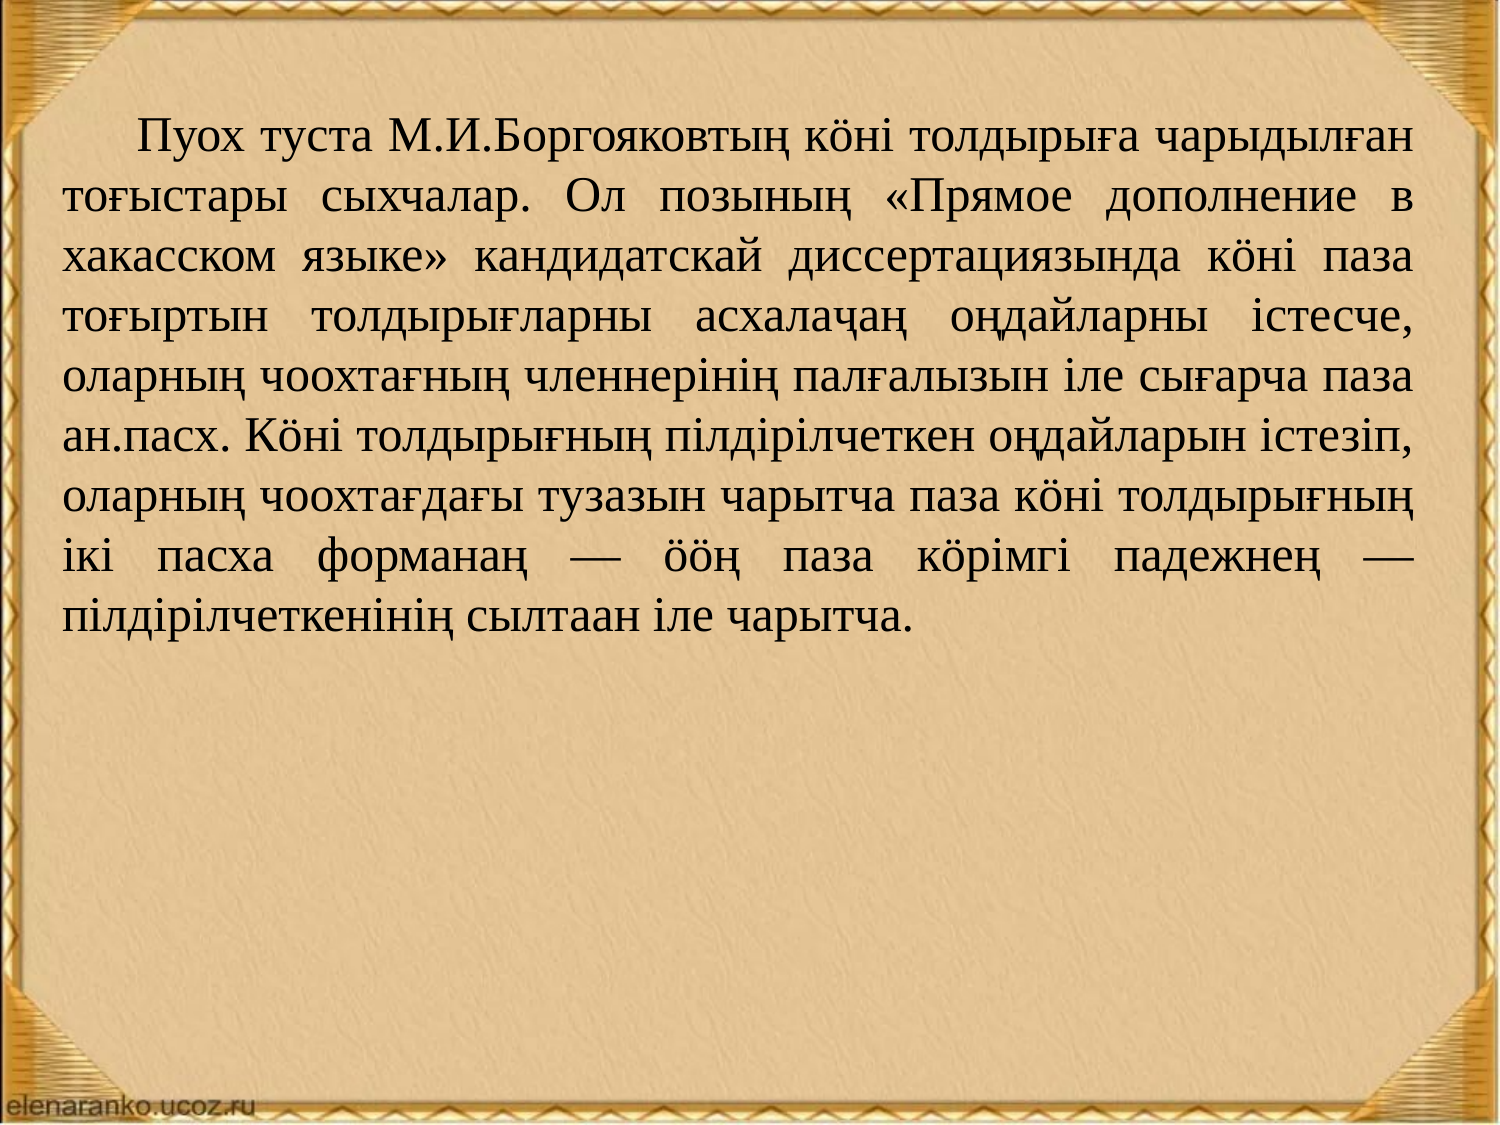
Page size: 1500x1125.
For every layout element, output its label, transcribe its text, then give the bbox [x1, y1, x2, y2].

picture [0, 0, 1500, 1125]
text_box Пуох туста М.И.Боргояковтың кӧні толдырыға чарыдылған тоғыстары сыхчалар. Ол позының «Прямое дополнение в хакасском языке» кандидатскай диссертациязында кӧні паза тоғыртын толдырығларны асхалаҷаң оңдайларны істесче, оларның чоохтағның членнерінің палғалызын іле сығарча паза ан.пасх. Кӧні толдырығның пілдірілчеткен оңдайларын істезіп, оларның чоохтағдағы тузазын чарытча паза кӧні толдырығның ікі пасха форманаң — ӧӧң паза кӧрімгі падежнең — пілдірілчеткенінің сылтаан іле чарытча. [47, 94, 1430, 977]
